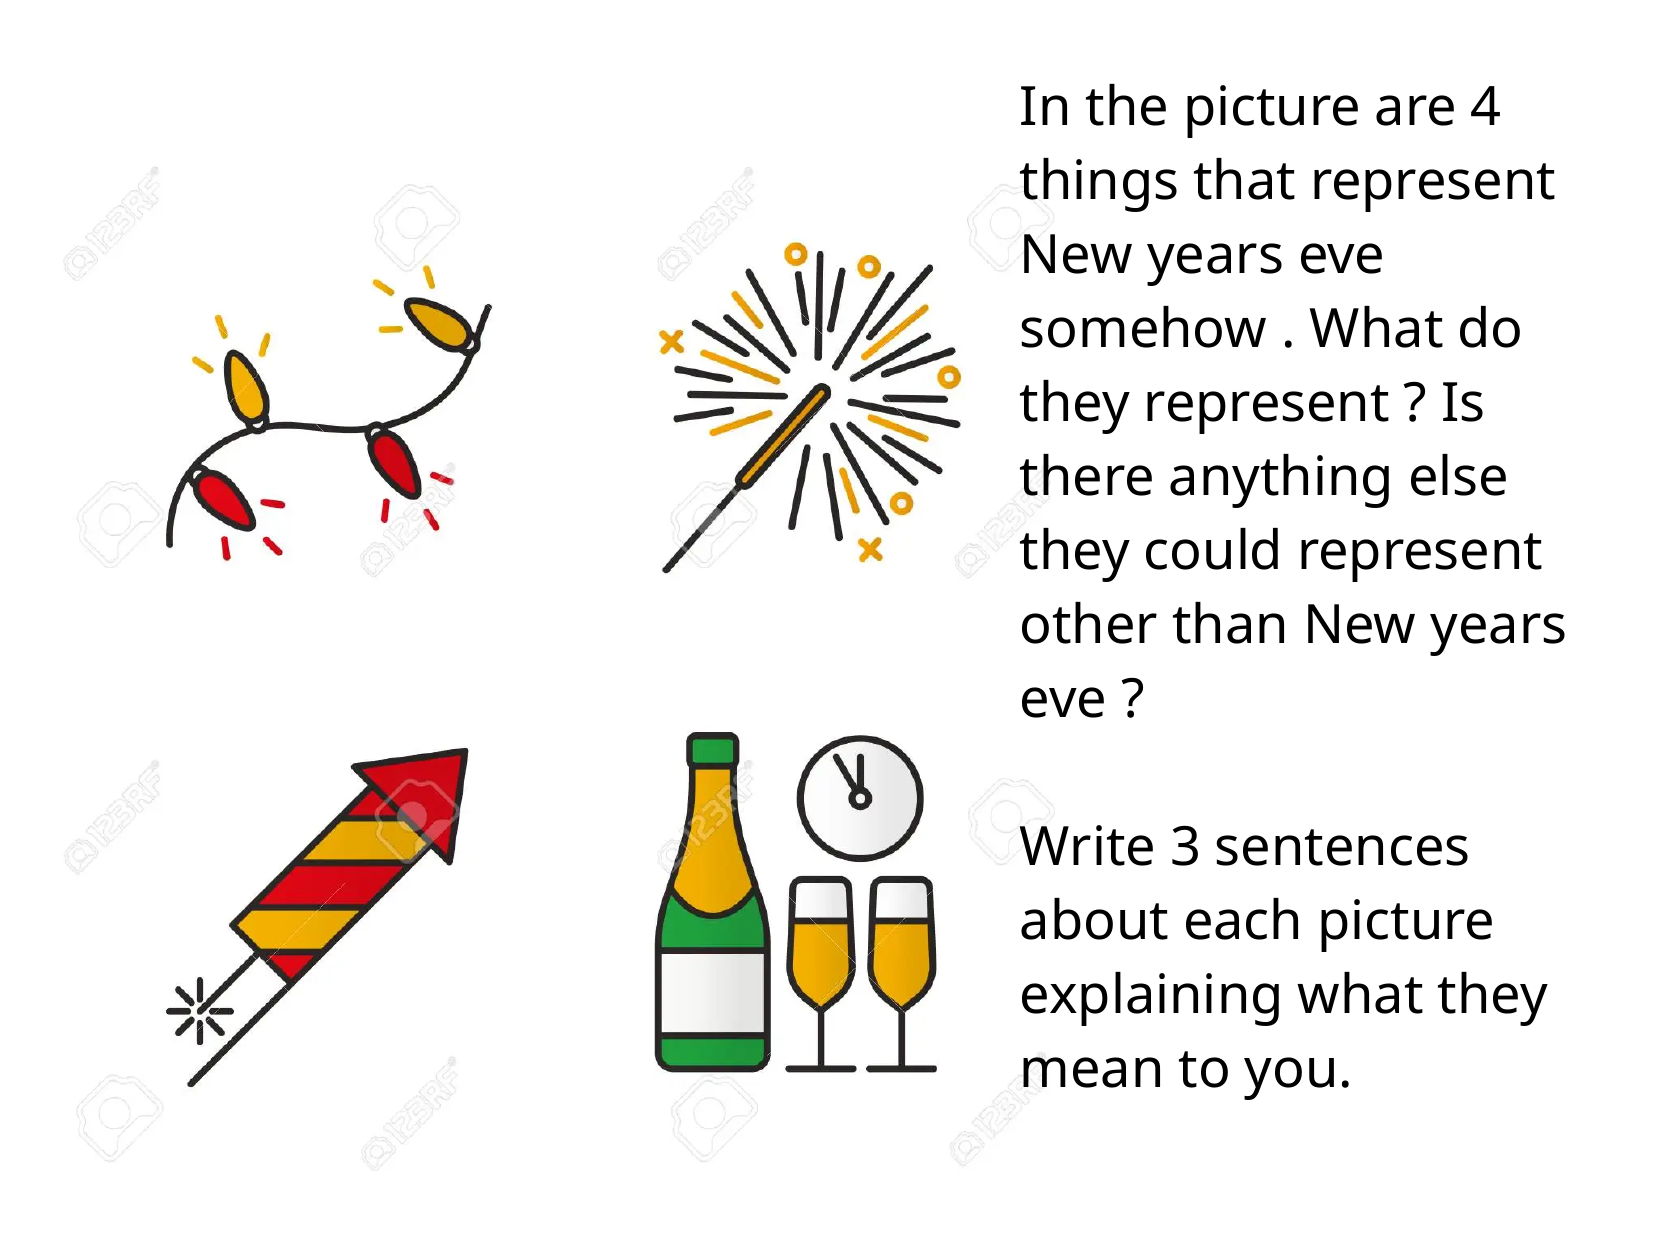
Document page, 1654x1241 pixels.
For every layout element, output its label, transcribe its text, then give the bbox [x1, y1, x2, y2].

picture [33, 141, 1005, 1193]
text_box In the picture are 4 things that represent New years eve somehow . What do they represent ? Is there anything else they could represent other than New years eve ? Write 3 sentences about each picture explaining what they mean to you. [1005, 60, 1591, 1202]
